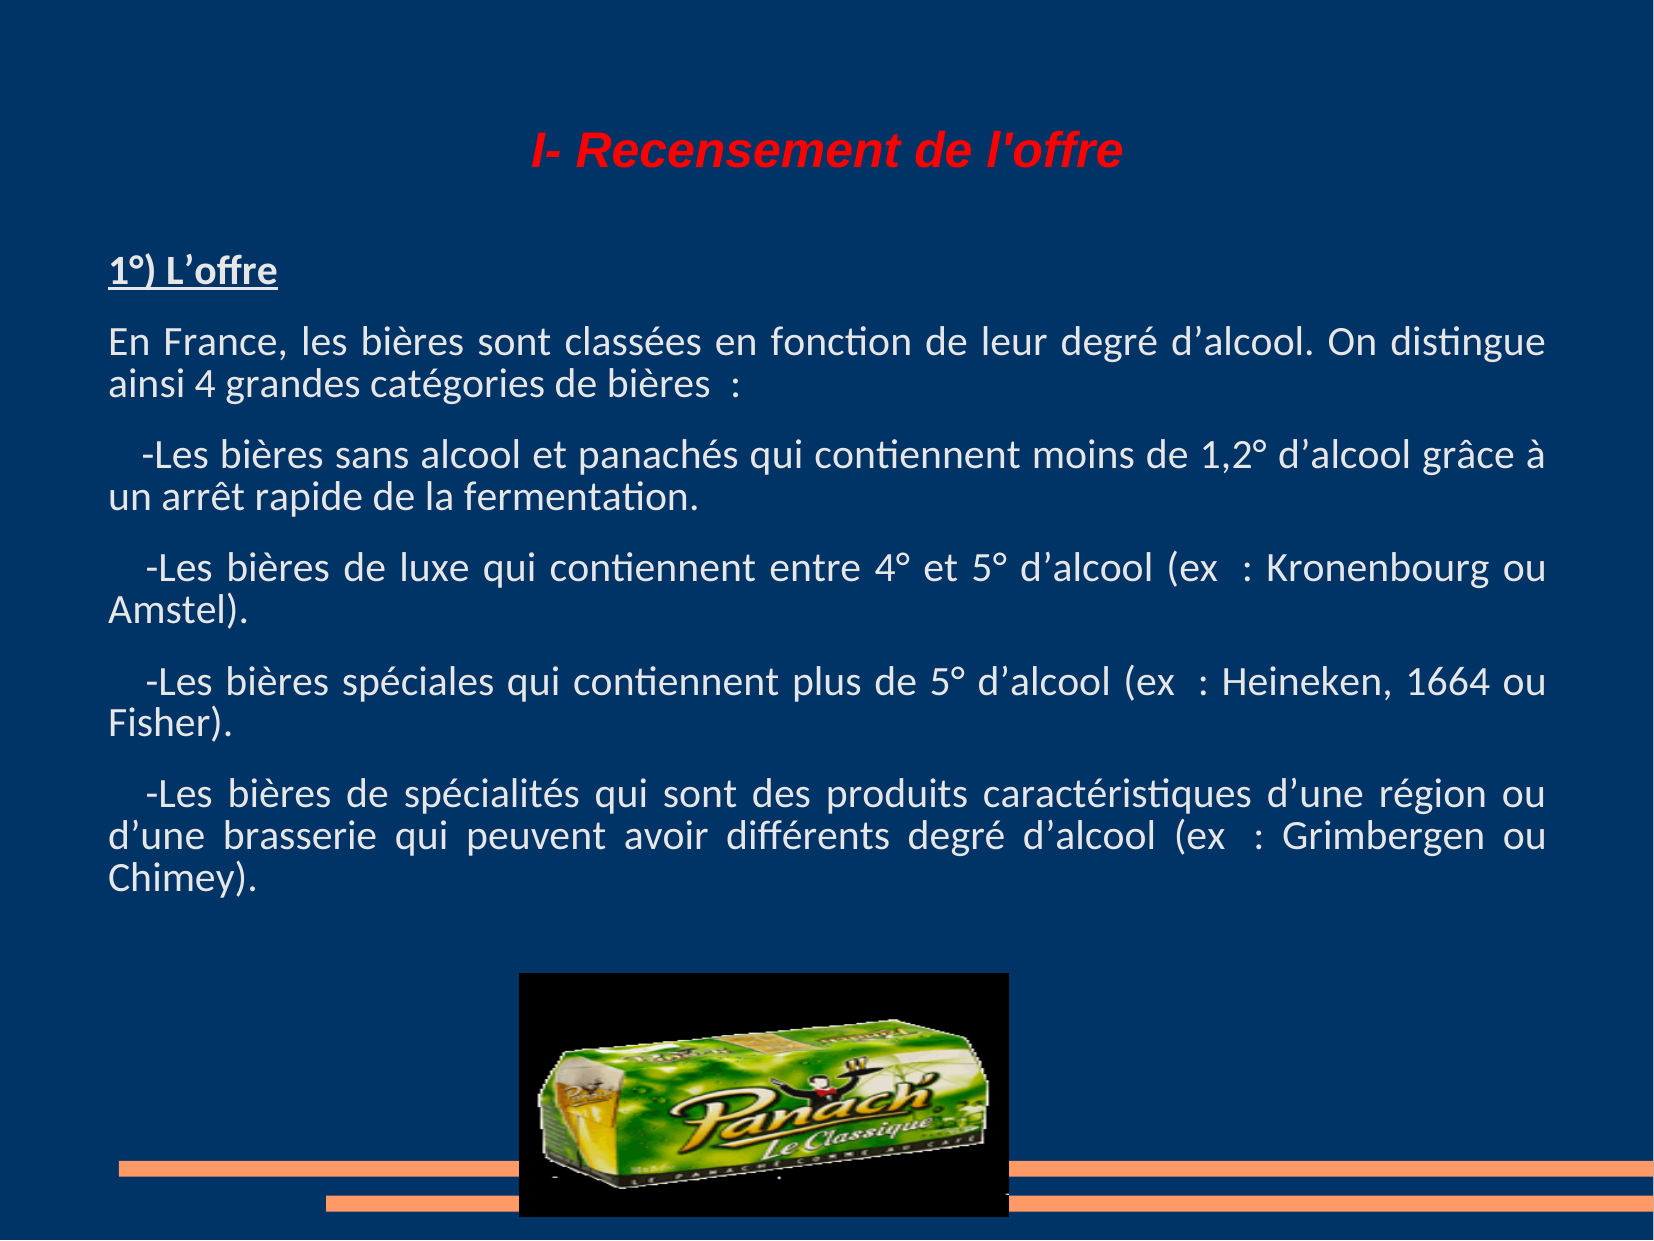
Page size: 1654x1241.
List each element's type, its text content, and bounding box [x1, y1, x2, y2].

title I- Recensement de l'offre [121, 46, 1534, 253]
list 1°) L’offre En France, les bières sont classées en fonction de leur degré d’alcool. On distingue ainsi 4 grandes catégories de bières : -Les bières sans alcool et panachés qui contiennent moins de 1,2° d’alcool grâce à un arrêt rapide de la fermentation. -Les bières de luxe qui contiennent entre 4° et 5° d’alcool (ex : Kronenbourg ou Amstel). -Les bières spéciales qui contiennent plus de 5° d’alcool (ex : Heineken, 1664 ou Fisher). -Les bières de spécialités qui sont des produits caractéristiques d’une région ou d’une brasserie qui peuvent avoir différents degré d’alcool (ex : Grimbergen ou Chimey). [108, 253, 1548, 1064]
picture [519, 973, 1009, 1217]
